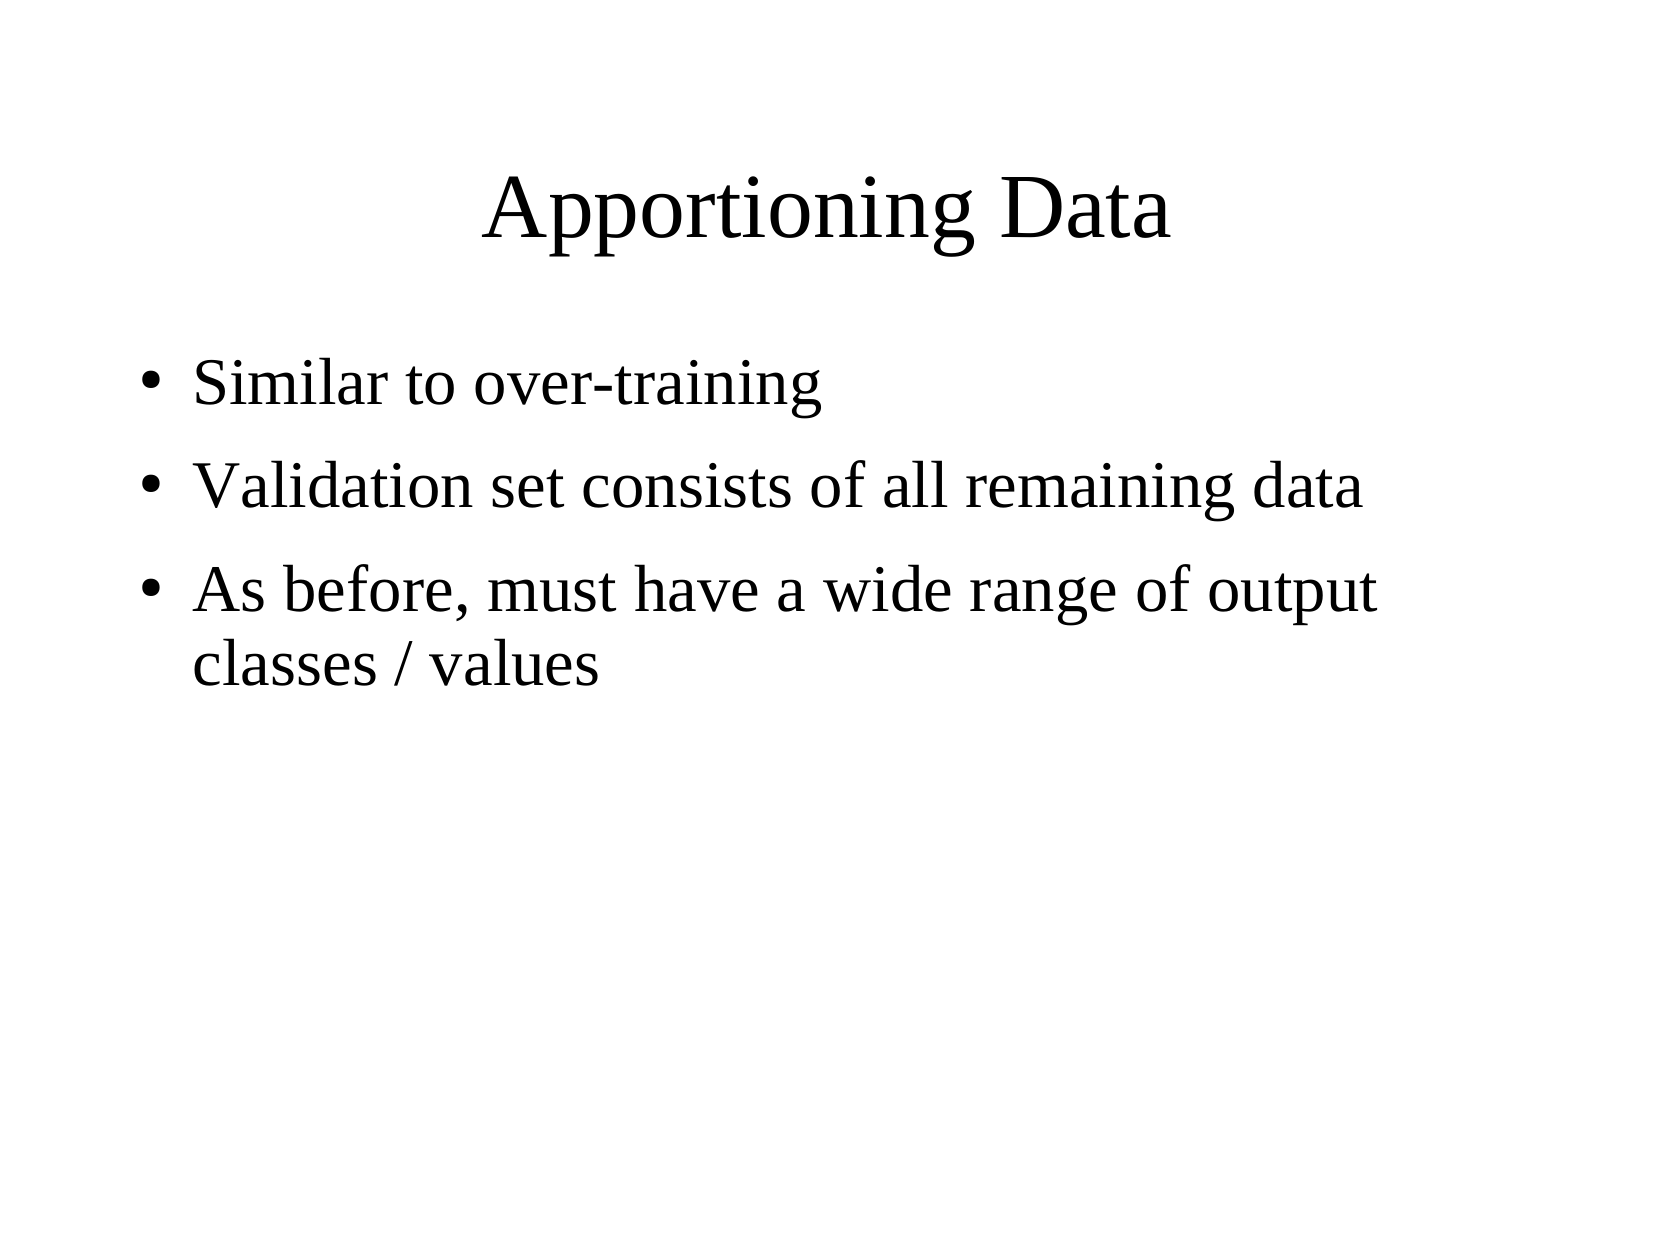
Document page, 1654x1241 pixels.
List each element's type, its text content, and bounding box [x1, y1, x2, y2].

title Apportioning Data [121, 102, 1534, 311]
list Similar to over-training Validation set consists of all remaining data As before, must have a wide range of output classes / values [121, 344, 1534, 1127]
